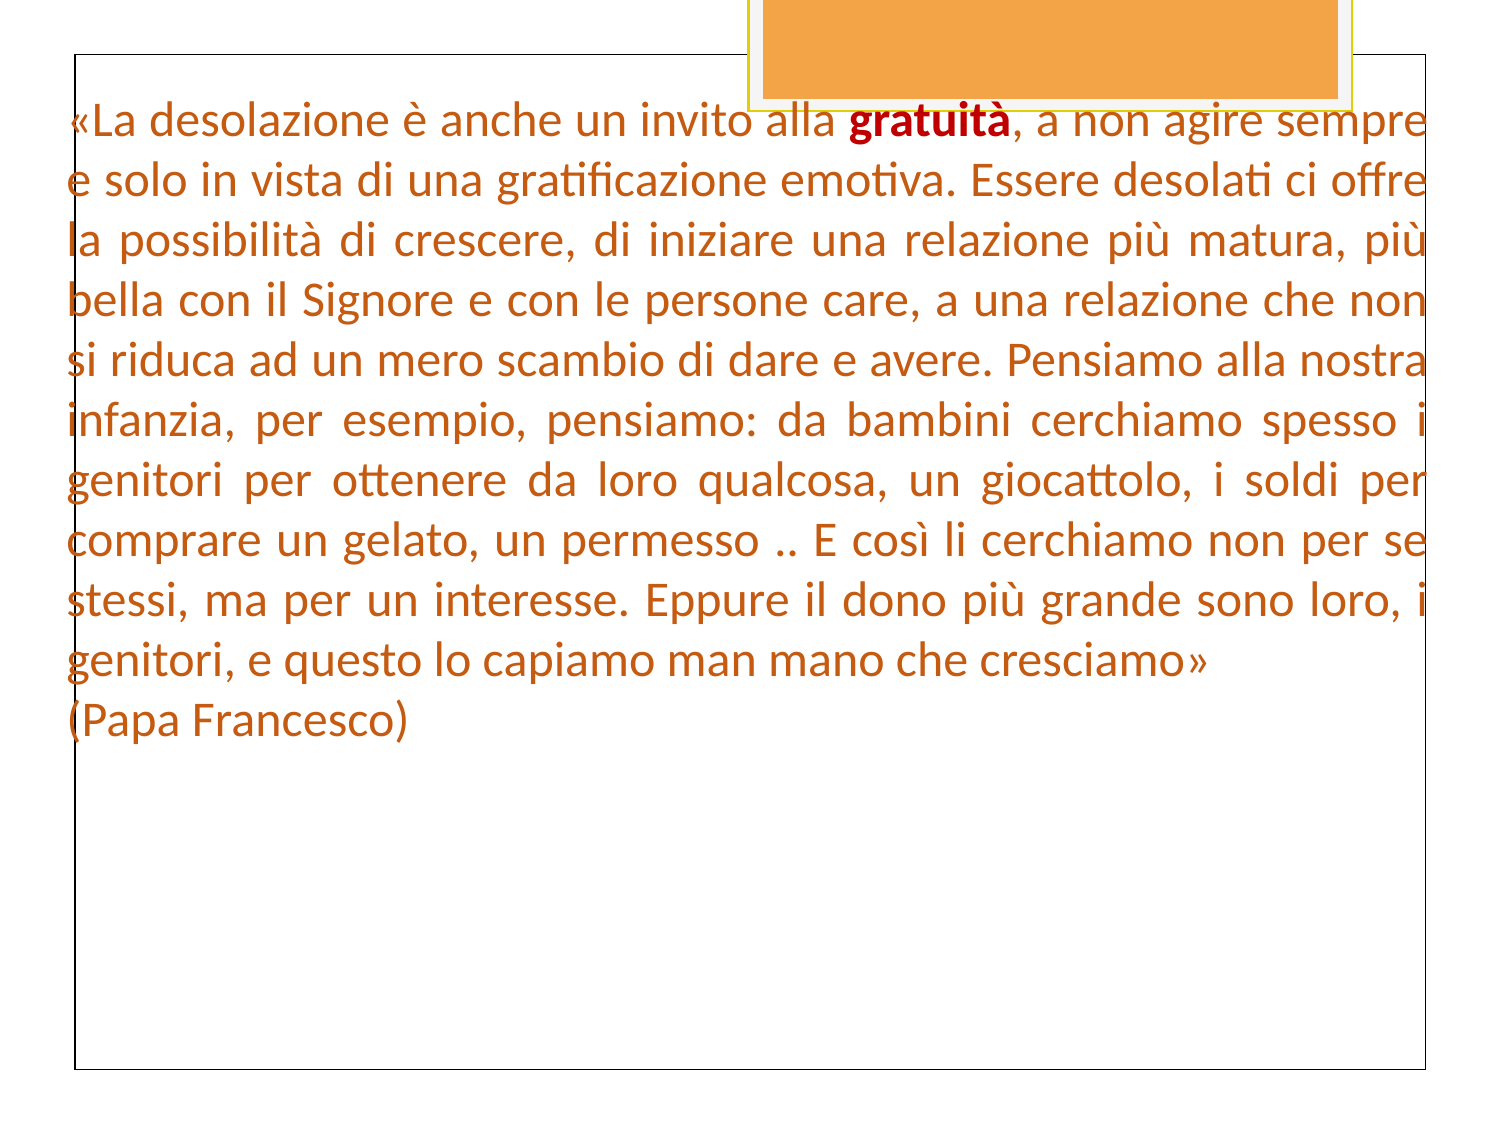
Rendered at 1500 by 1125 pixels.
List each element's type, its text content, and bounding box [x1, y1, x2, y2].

text_box «La desolazione è anche un invito alla gratuità, a non agire sempre e solo in vista di una gratificazione emotiva. Essere desolati ci offre la possibilità di crescere, di iniziare una relazione più matura, più bella con il Signore e con le persone care, a una relazione che non si riduca ad un mero scambio di dare e avere. Pensiamo alla nostra infanzia, per esempio, pensiamo: da bambini cerchiamo spesso i genitori per ottenere da loro qualcosa, un giocattolo, i soldi per comprare un gelato, un permesso .. E così li cerchiamo non per se stessi, ma per un interesse. Eppure il dono più grande sono loro, i genitori, e questo lo capiamo man mano che cresciamo» (Papa Francesco) [51, 19, 1449, 823]
